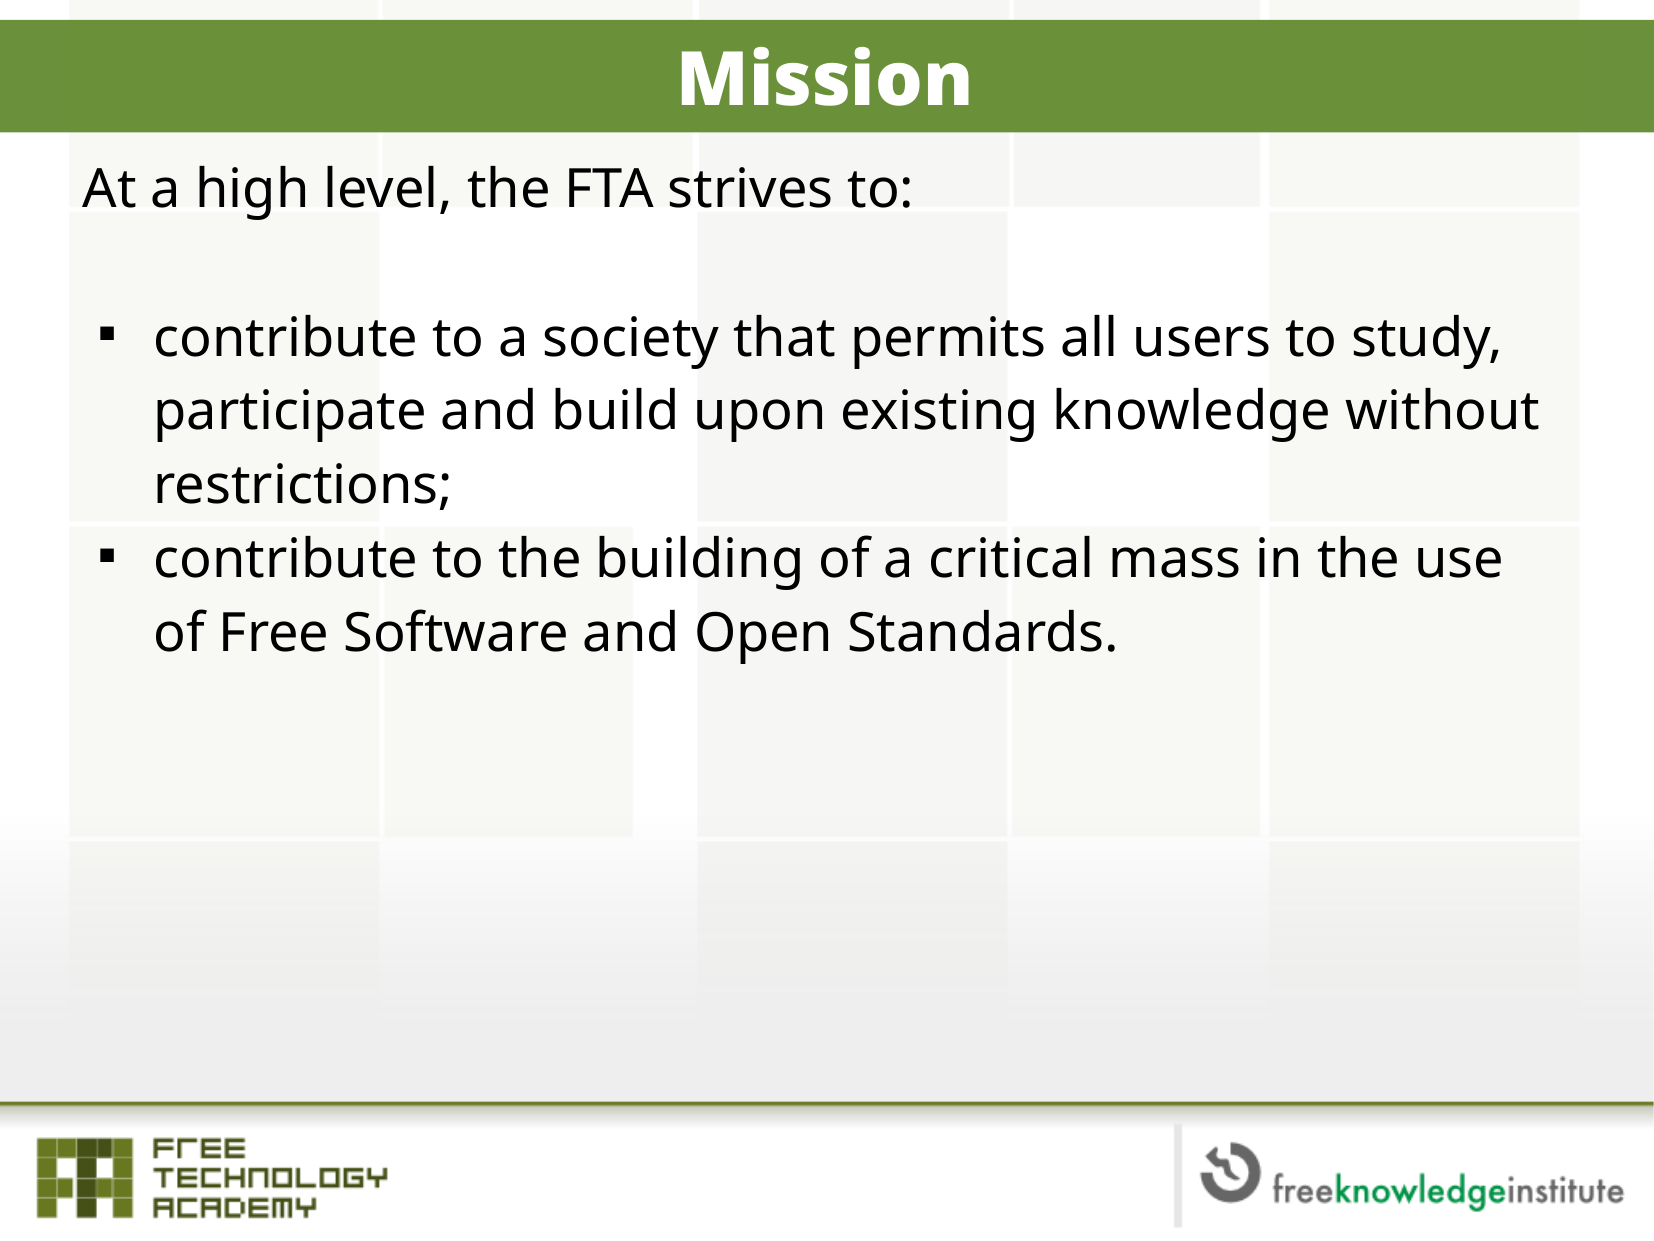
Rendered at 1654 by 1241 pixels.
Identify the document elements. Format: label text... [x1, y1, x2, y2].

picture [0, 0, 1654, 19]
list At a high level, the FTA strives to: contribute to a society that permits all users to study, participate and build upon existing knowledge without restrictions; contribute to the building of a critical mass in the use of Free Software and Open Standards. [82, 150, 1571, 954]
title Mission [37, 32, 1613, 120]
picture [0, 133, 1654, 1241]
